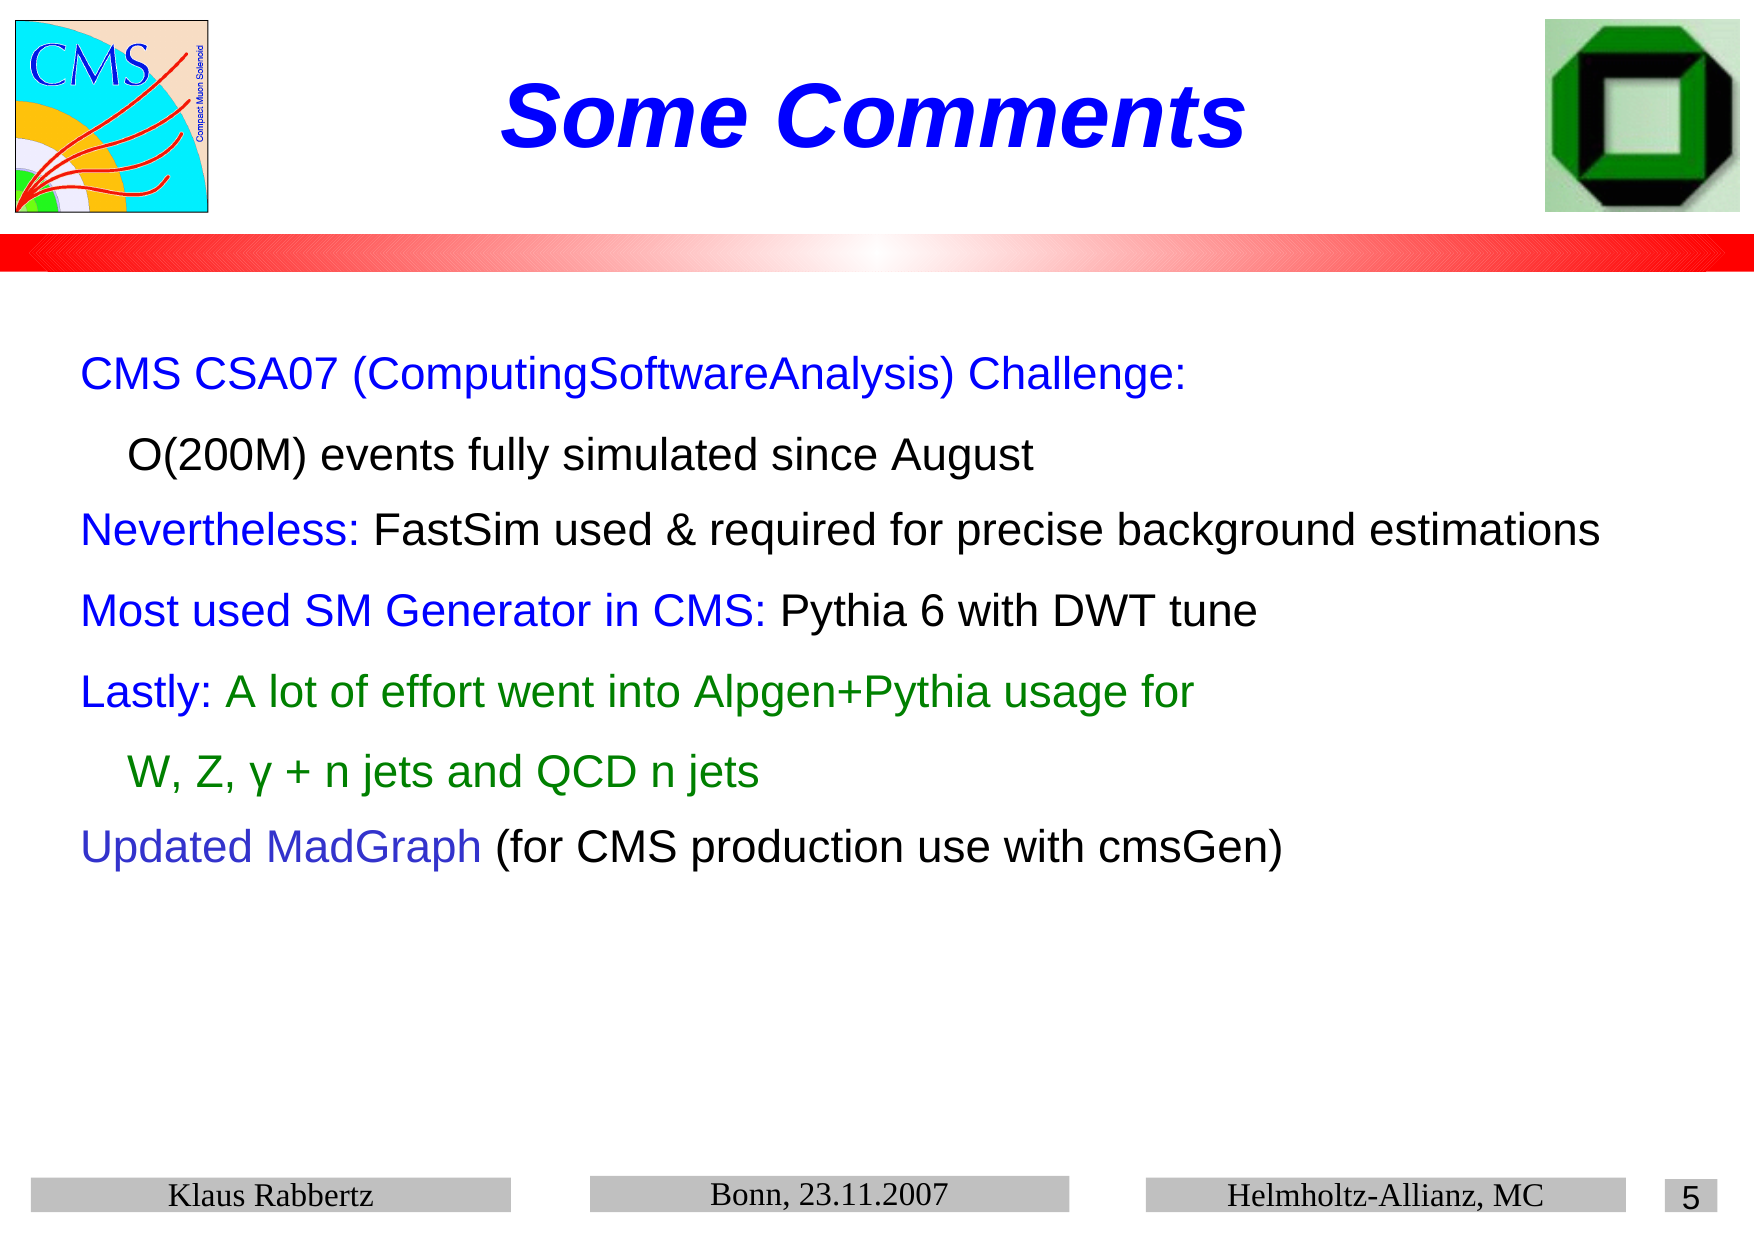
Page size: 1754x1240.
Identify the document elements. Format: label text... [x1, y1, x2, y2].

list CMS CSA07 (ComputingSoftwareAnalysis) Challenge: O(200M) events fully simulated since August Nevertheless: FastSim used & required for precise background estimations Most used SM Generator in CMS: Pythia 6 with DWT tune Lastly: A lot of effort went into Alpgen+Pythia usage for W, Z, γ + n jets and QCD n jets Updated MadGraph (for CMS production use with cmsGen) [68, 348, 1681, 1081]
title Some Comments [214, 11, 1534, 219]
picture [1545, 19, 1740, 212]
picture [14, 19, 209, 213]
